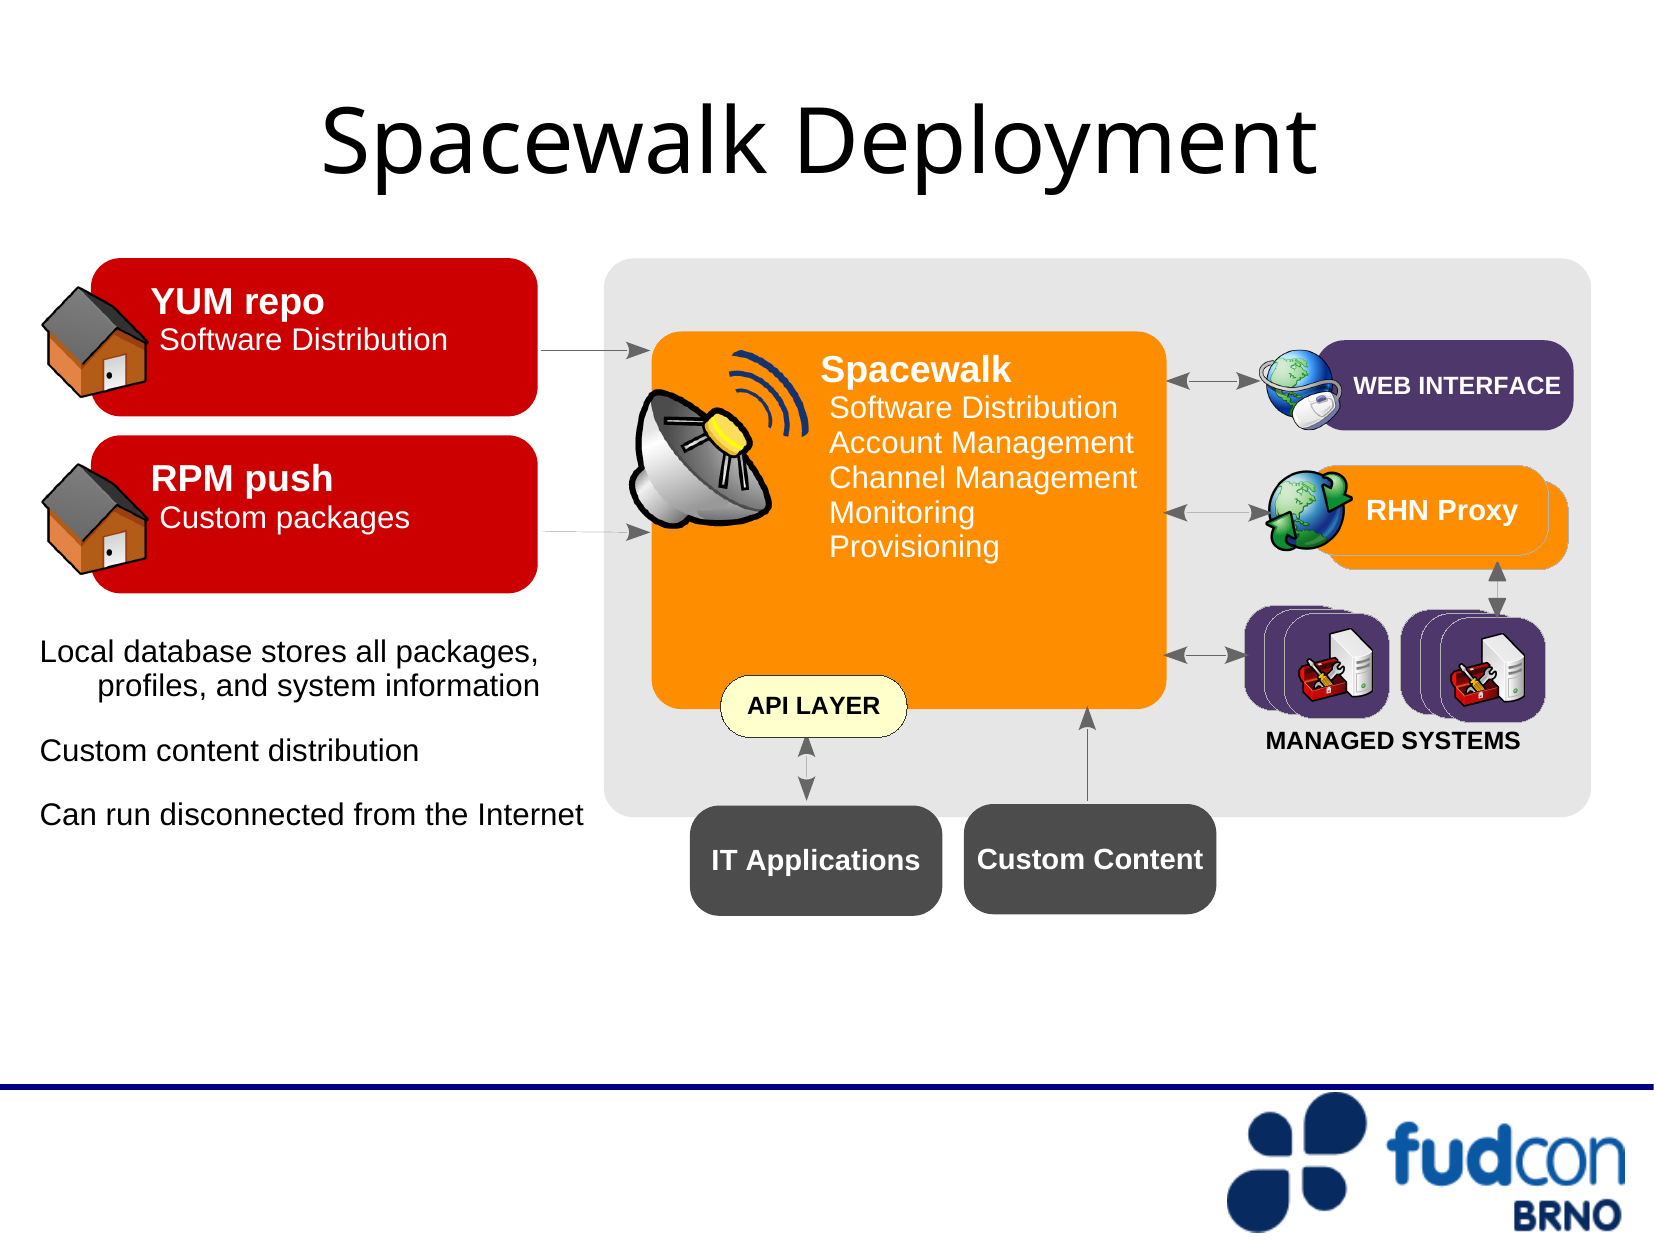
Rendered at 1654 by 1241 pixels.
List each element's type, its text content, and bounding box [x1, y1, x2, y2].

text_box Custom Content [963, 804, 1217, 915]
text_box [603, 258, 1592, 818]
text_box WEB INTERFACE [1334, 340, 1574, 431]
picture [1265, 470, 1353, 560]
text_box Spacewalk Software Distribution Account Management Channel Management Monitoring Provisioning [820, 348, 1153, 719]
text_box RPM push Custom packages [150, 457, 548, 602]
text_box [91, 435, 537, 594]
picture [1227, 1092, 1625, 1233]
picture [36, 462, 149, 575]
title Spacewalk Deployment [75, 68, 1564, 207]
text_box MANAGED SYSTEMS [1265, 726, 1531, 765]
text_box RHN Proxy [1320, 465, 1549, 556]
picture [1298, 626, 1374, 702]
text_box IT Applications [689, 805, 943, 916]
list Local database stores all packages, profiles, and system information Custom content distribution Can run disconnected from the Internet [22, 633, 599, 976]
picture [1450, 631, 1526, 707]
text_box YUM repo Software Distribution [150, 280, 548, 425]
picture [628, 348, 809, 529]
text_box [91, 258, 537, 417]
picture [36, 285, 149, 398]
picture [1252, 342, 1353, 436]
text_box API LAYER [720, 675, 908, 738]
